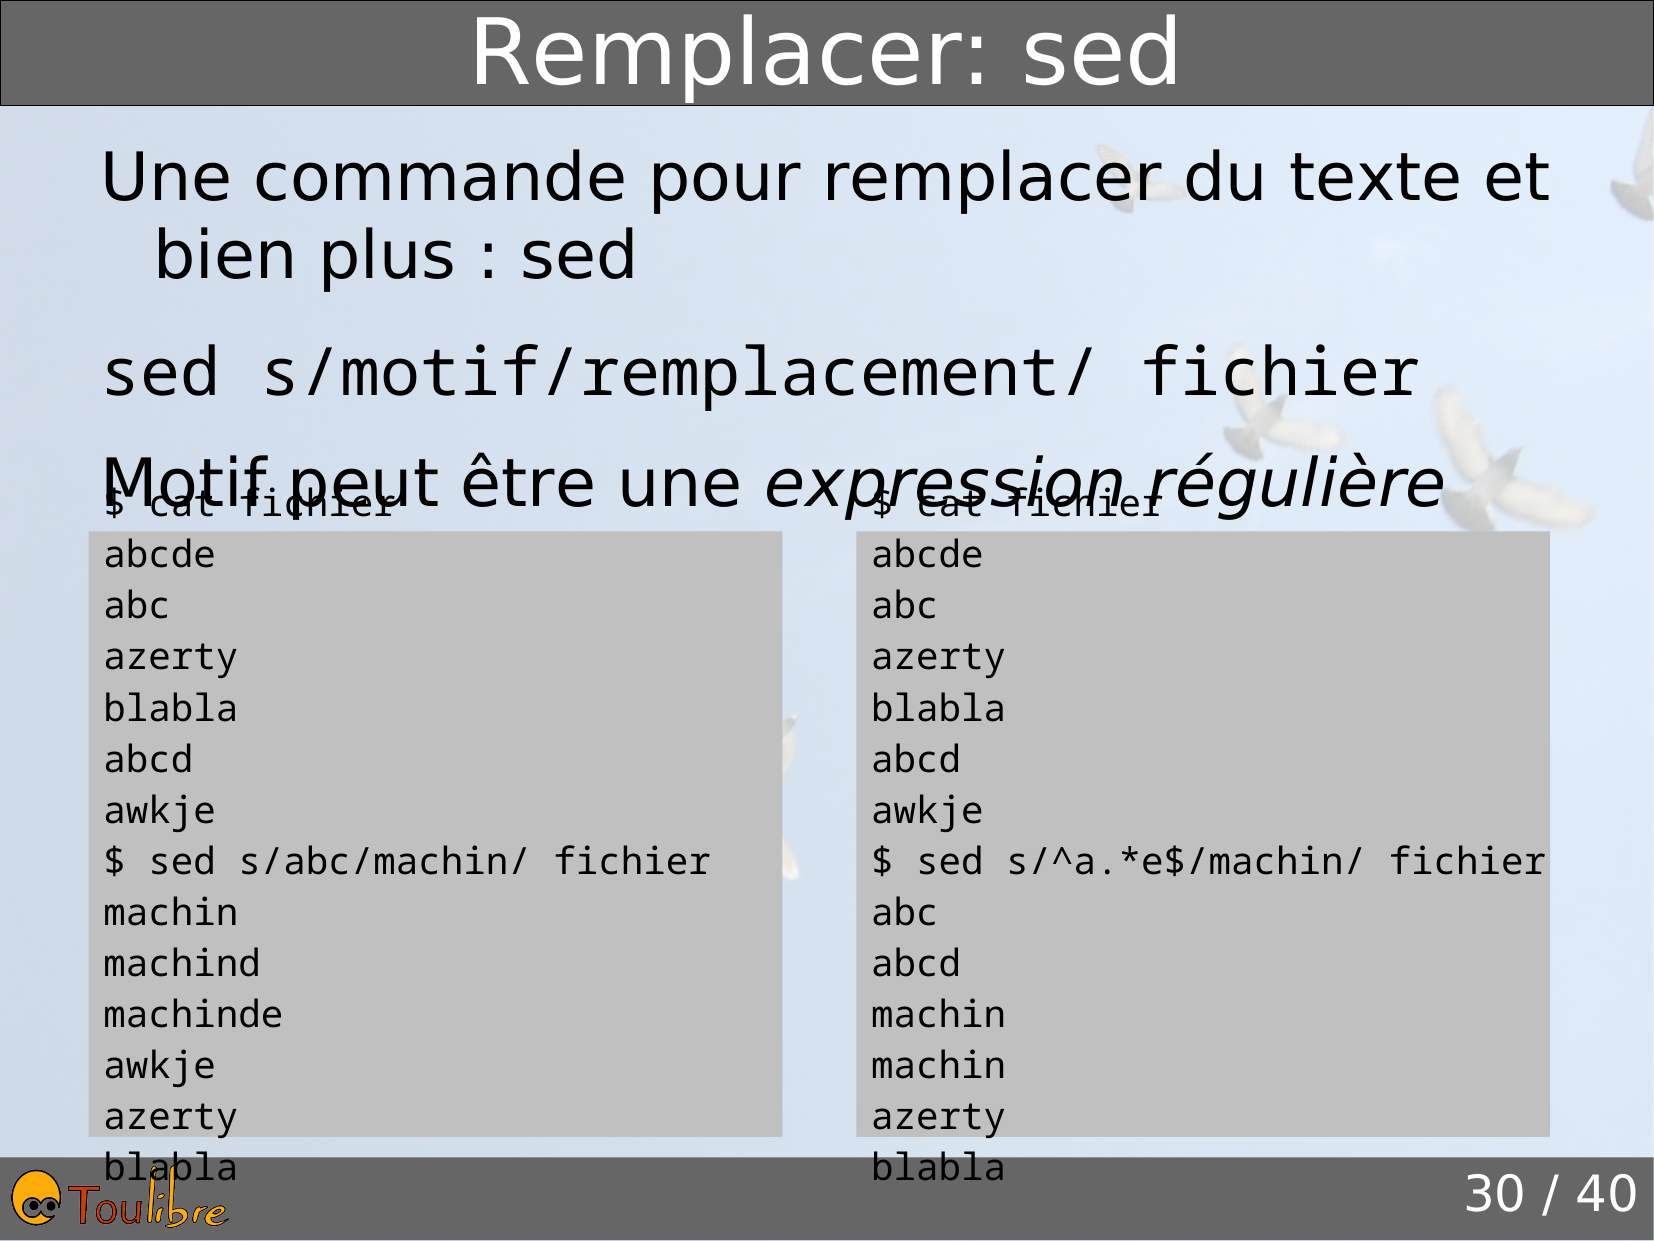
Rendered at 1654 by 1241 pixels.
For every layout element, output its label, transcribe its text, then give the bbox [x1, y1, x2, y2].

picture [154, 1170, 164, 1178]
title Remplacer: sed [0, 0, 1654, 107]
picture [109, 1165, 120, 1178]
text_box $ cat fichier abcde abc azerty blabla abcd awkje $ sed s/^a.*e$/machin/ fichier abc abcd machin machin azerty blabla [856, 531, 1551, 1137]
picture [11, 1165, 229, 1228]
list Une commande pour remplacer du texte et bien plus : sed sed s/motif/remplacement/ fichier Motif peut être une expression régulière [82, 138, 1571, 532]
picture [176, 1165, 187, 1178]
text_box $ cat fichier abcde abc azerty blabla abcd awkje $ sed s/abc/machin/ fichier machin machind machinde awkje azerty blabla [88, 531, 783, 1137]
picture [221, 1170, 229, 1178]
